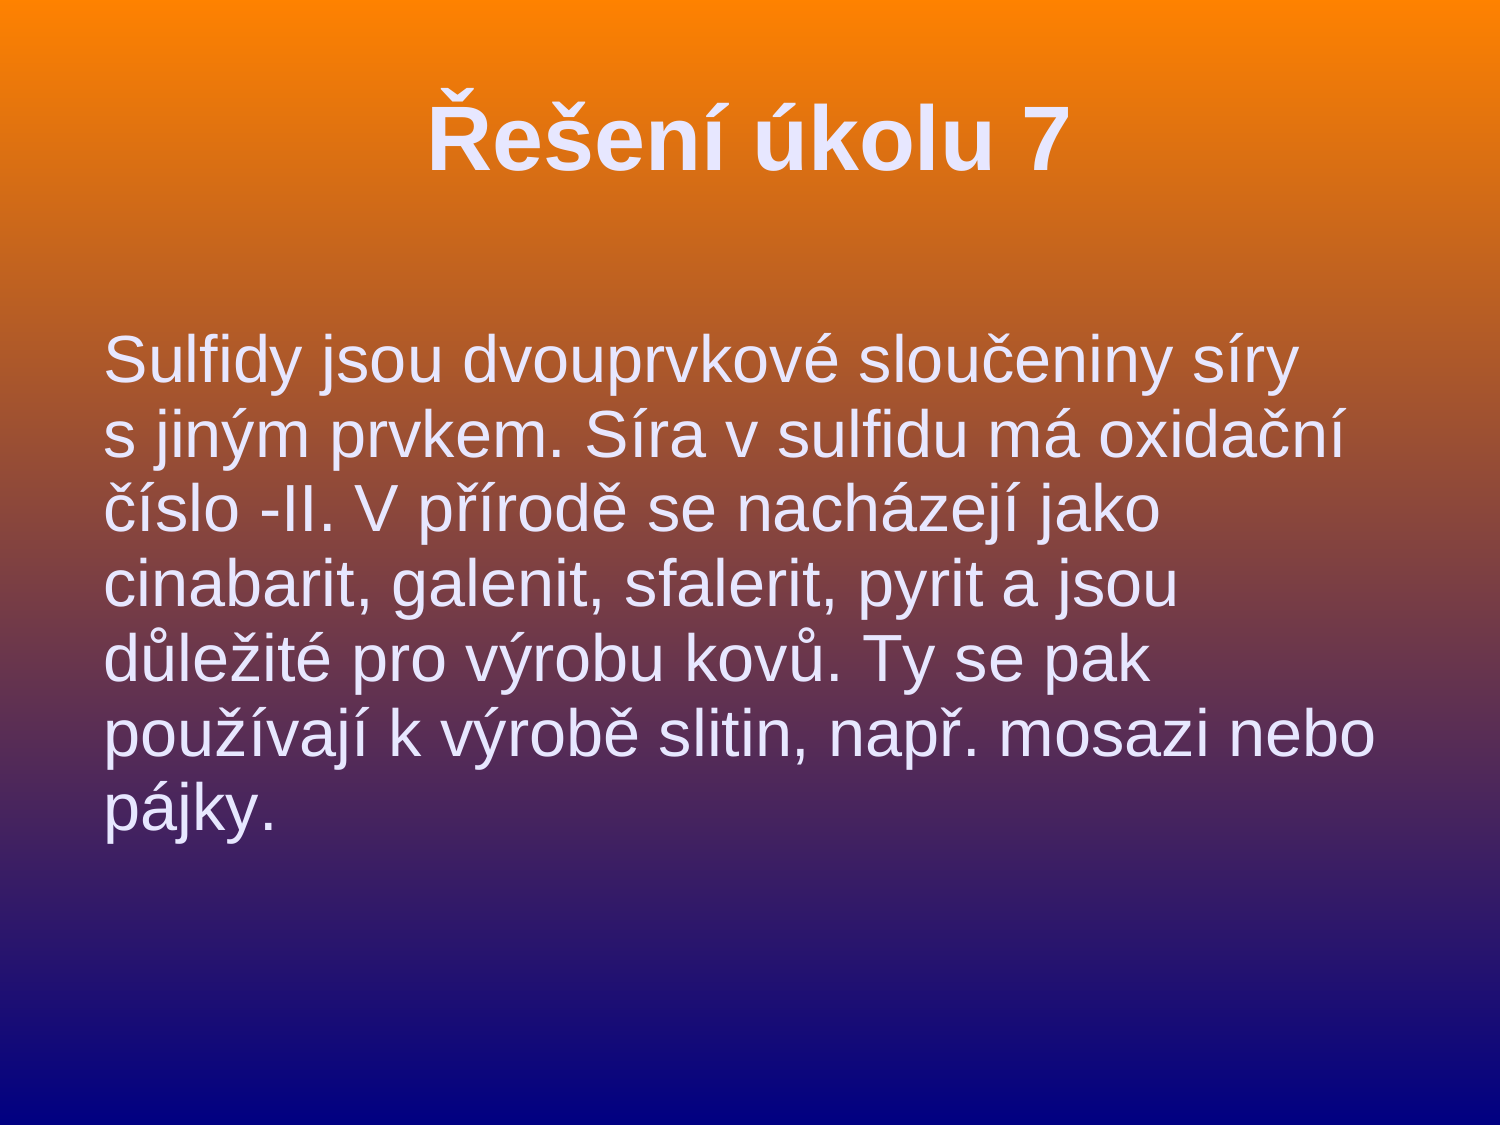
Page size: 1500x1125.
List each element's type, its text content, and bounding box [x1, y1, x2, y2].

title Řešení úkolu 7 [75, 45, 1426, 233]
list Sulfidy jsou dvouprvkové sloučeniny síry s jiným prvkem. Síra v sulfidu má oxidační číslo -II. V přírodě se nacházejí jako cinabarit, galenit, sfalerit, pyrit a jsou důležité pro výrobu kovů. Ty se pak používají k výrobě slitin, např. mosazi nebo pájky. [88, 314, 1414, 965]
